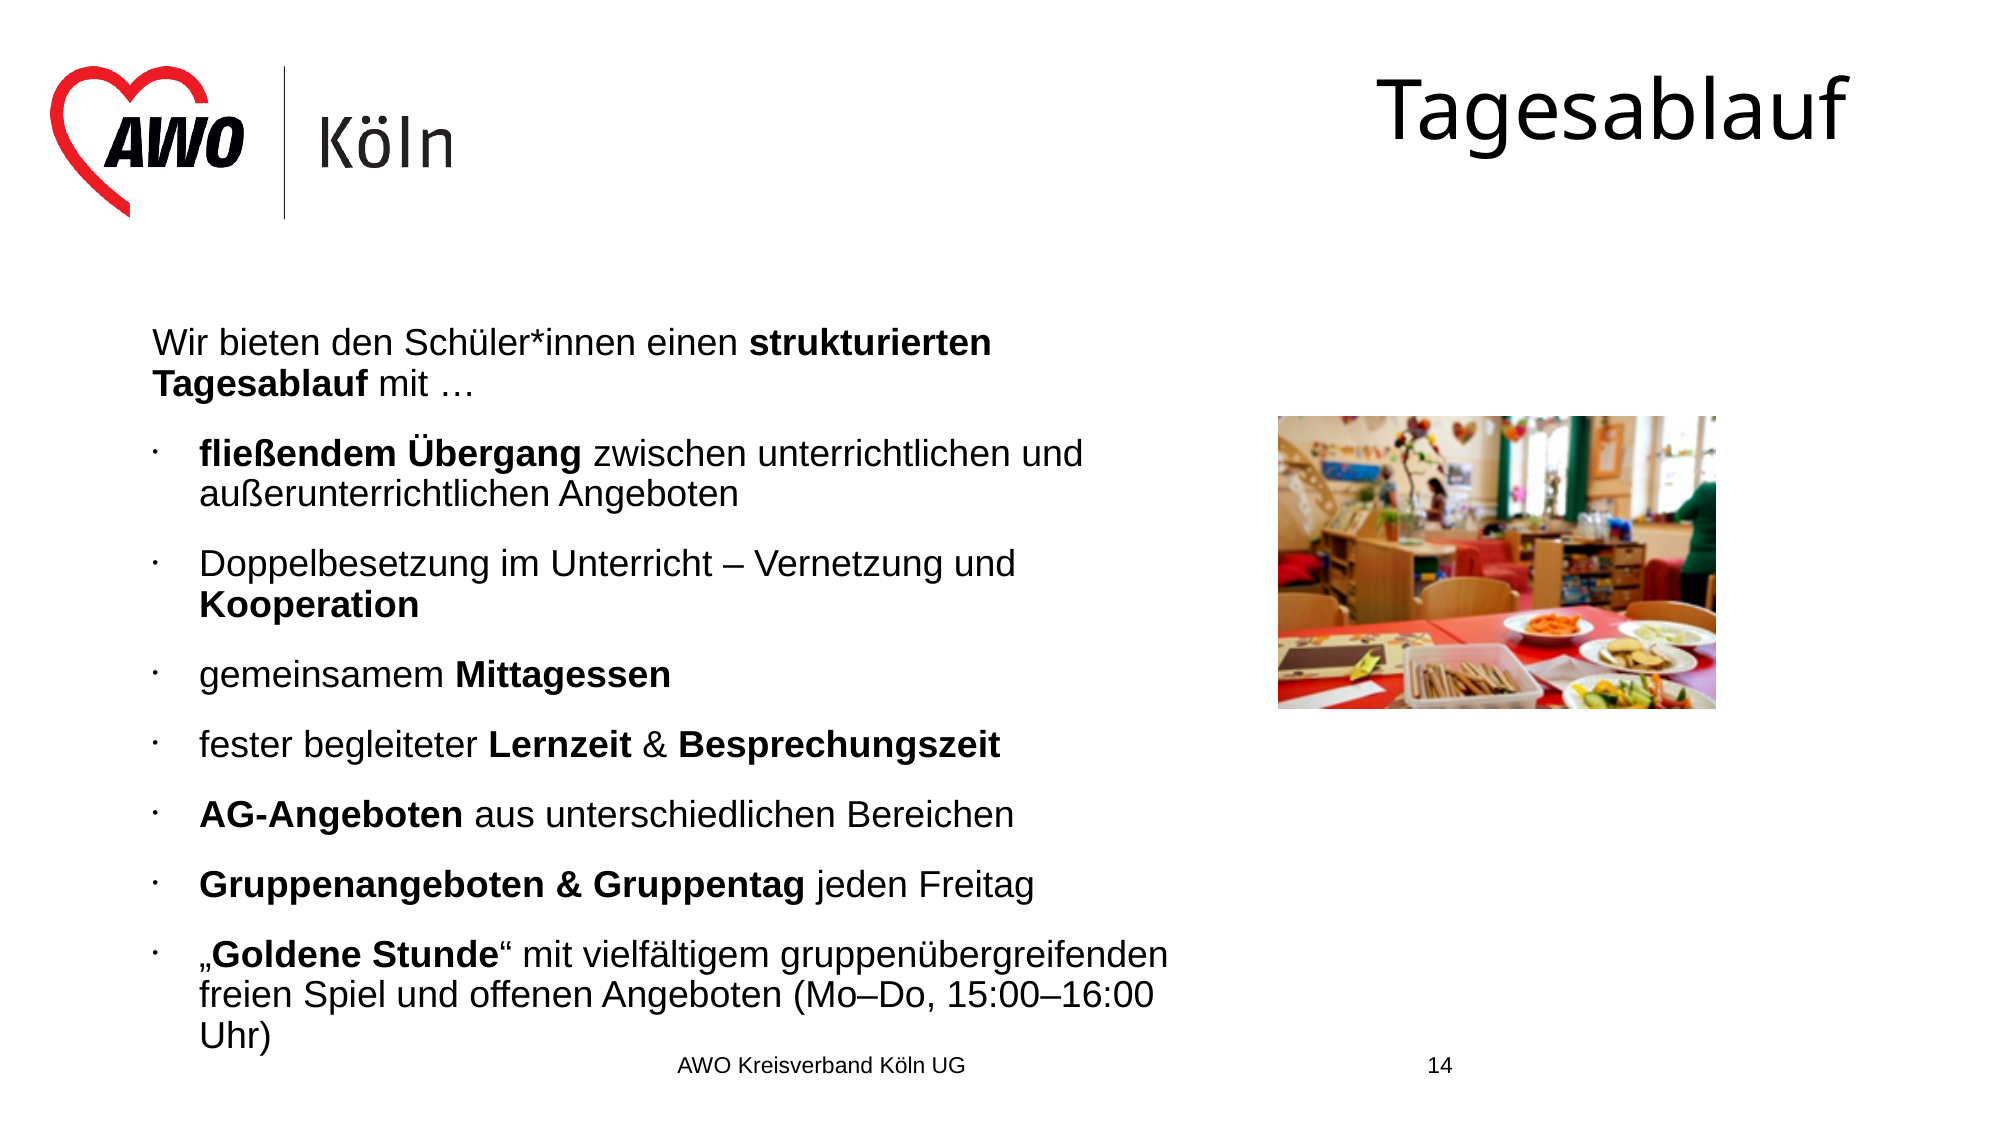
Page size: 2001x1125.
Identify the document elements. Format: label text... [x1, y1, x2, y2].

picture [50, 66, 451, 220]
list Wir bieten den Schüler*innen einen strukturierten Tagesablauf mit … fließendem Übergang zwischen unterrichtlichen und außerunterrichtlichen Angeboten Doppelbesetzung im Unterricht – Vernetzung und Kooperation gemeinsamem Mittagessen fester begleiteter Lernzeit & Besprechungszeit AG-Angeboten aus unterschiedlichen Bereichen Gruppenangeboten & Gruppentag jeden Freitag „Goldene Stunde“ mit vielfältigem gruppenübergreifenden freien Spiel und offenen Angeboten (Mo–Do, 15:00–16:00 Uhr) [137, 278, 1205, 1034]
picture [1278, 416, 1716, 709]
title Tagesablauf [137, 59, 1863, 278]
footer AWO Kreisverband Köln UG [662, 1042, 1338, 1103]
slide_number <Nummer> [1412, 1042, 1863, 1103]
